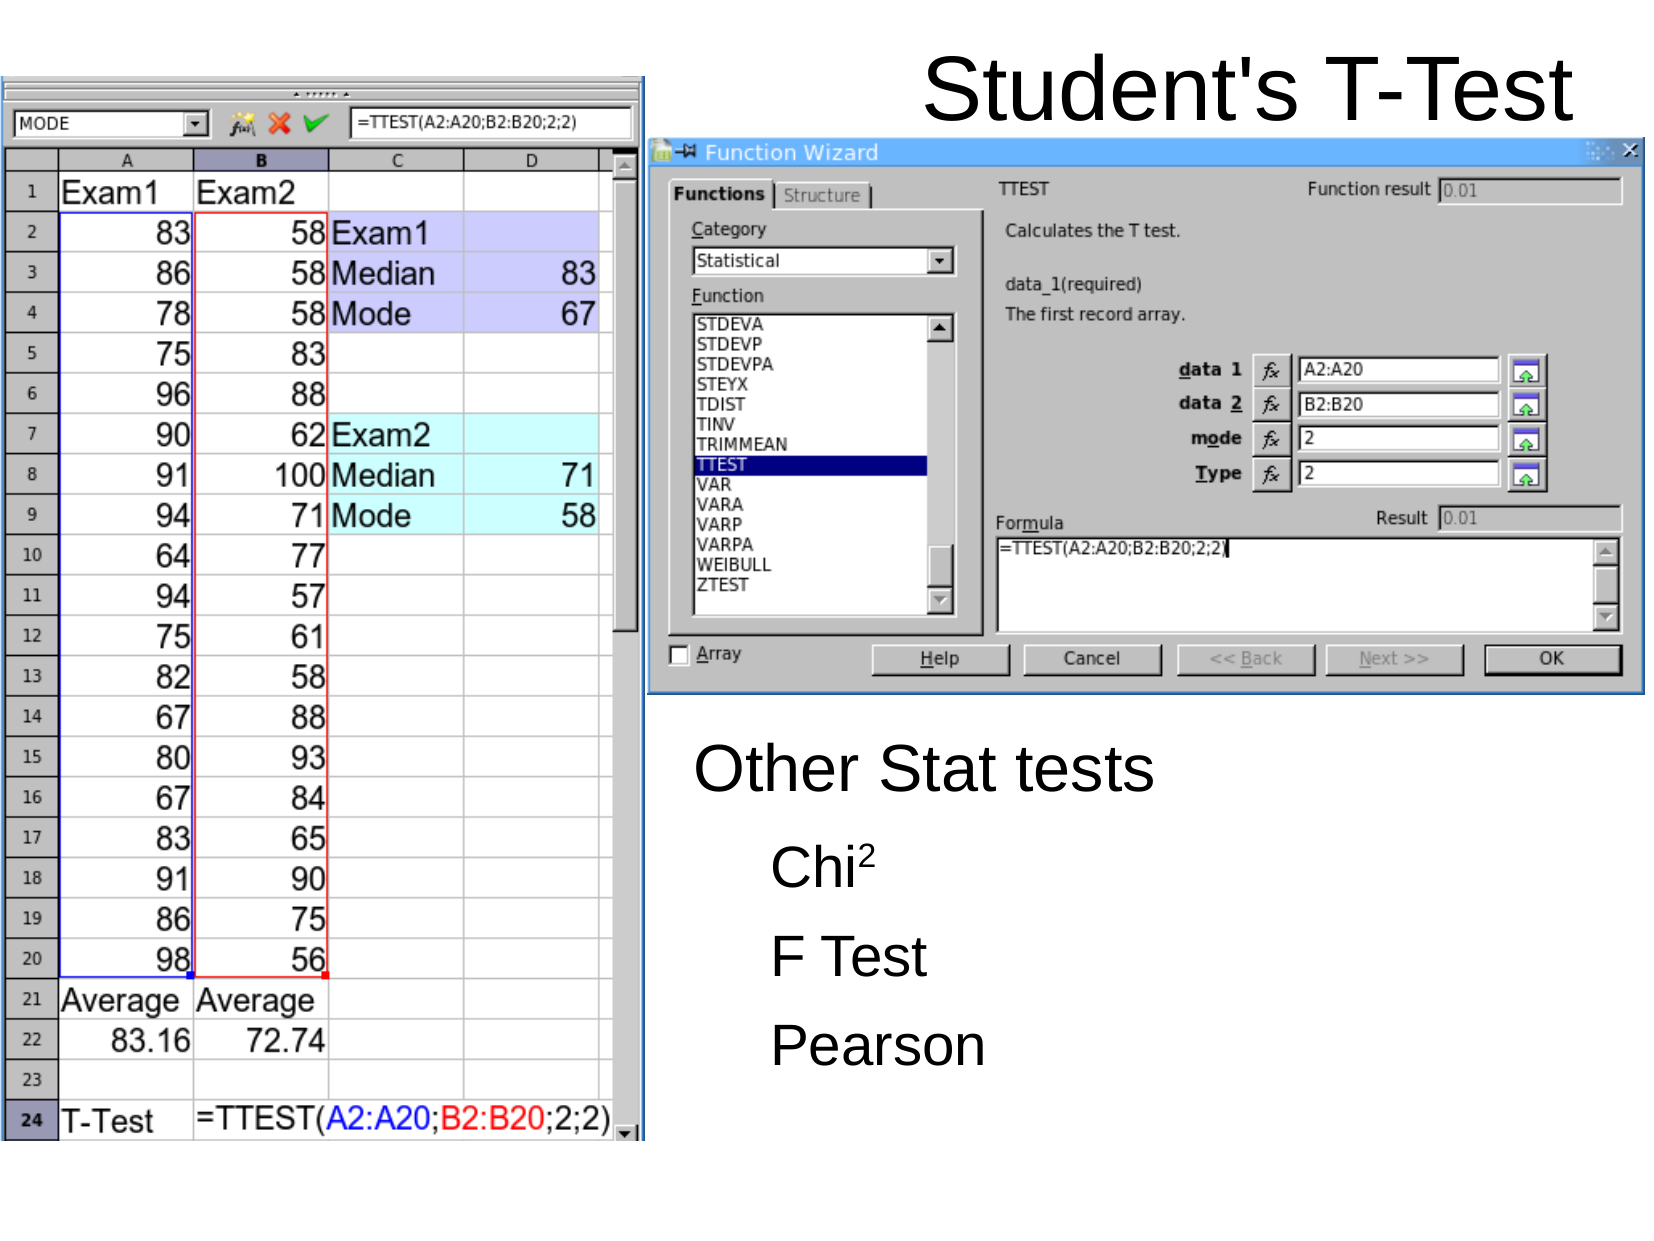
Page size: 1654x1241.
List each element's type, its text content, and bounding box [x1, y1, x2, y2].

picture [647, 137, 1645, 695]
title Student's T-Test [86, 37, 1576, 141]
picture [0, 76, 645, 1141]
list Other Stat tests Chi2 F Test Pearson [675, 730, 1571, 1163]
